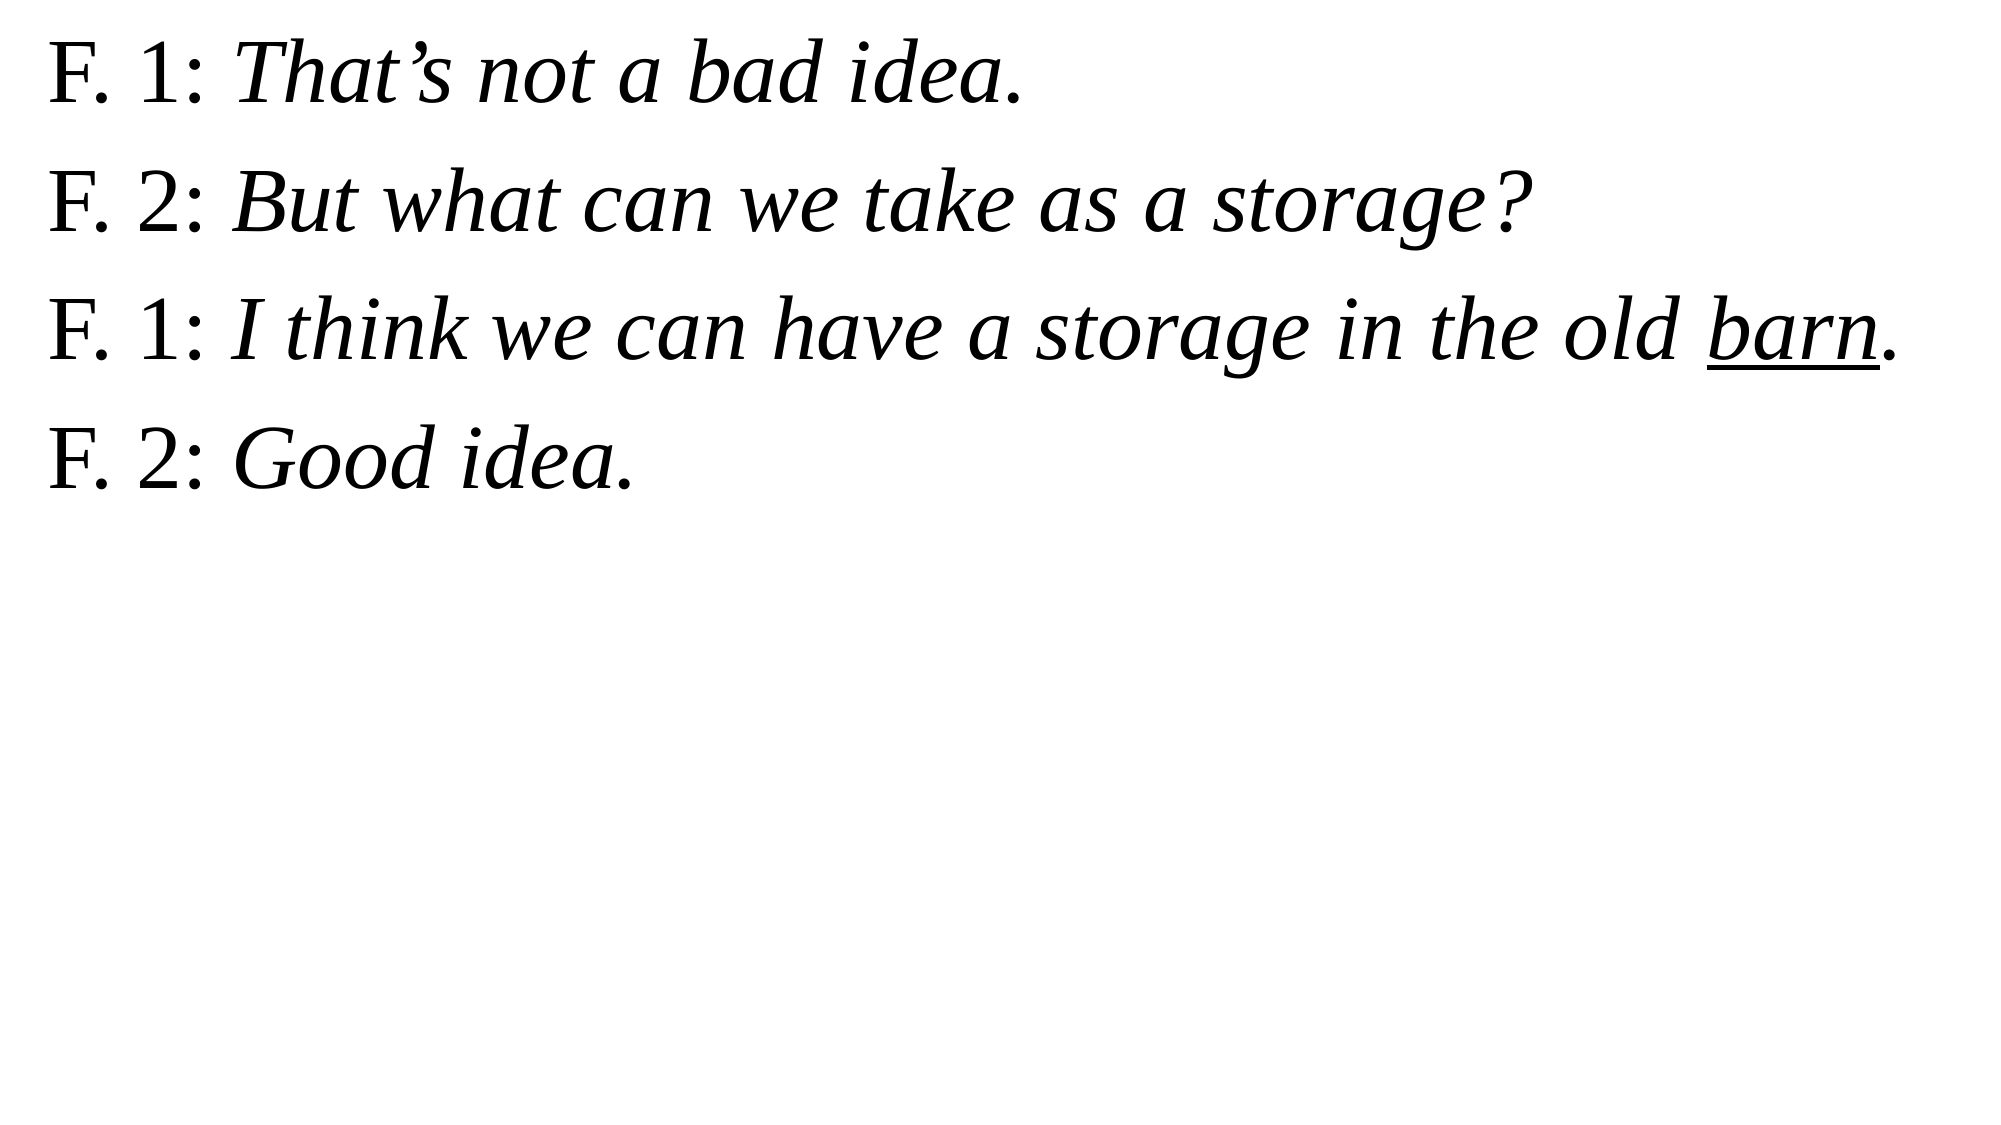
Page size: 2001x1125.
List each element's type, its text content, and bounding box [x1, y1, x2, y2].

list F. 1: That’s not a bad idea. F. 2: But what can we take as a storage? F. 1: I think we can have a storage in the old barn. F. 2: Good idea. [32, 16, 1973, 1107]
